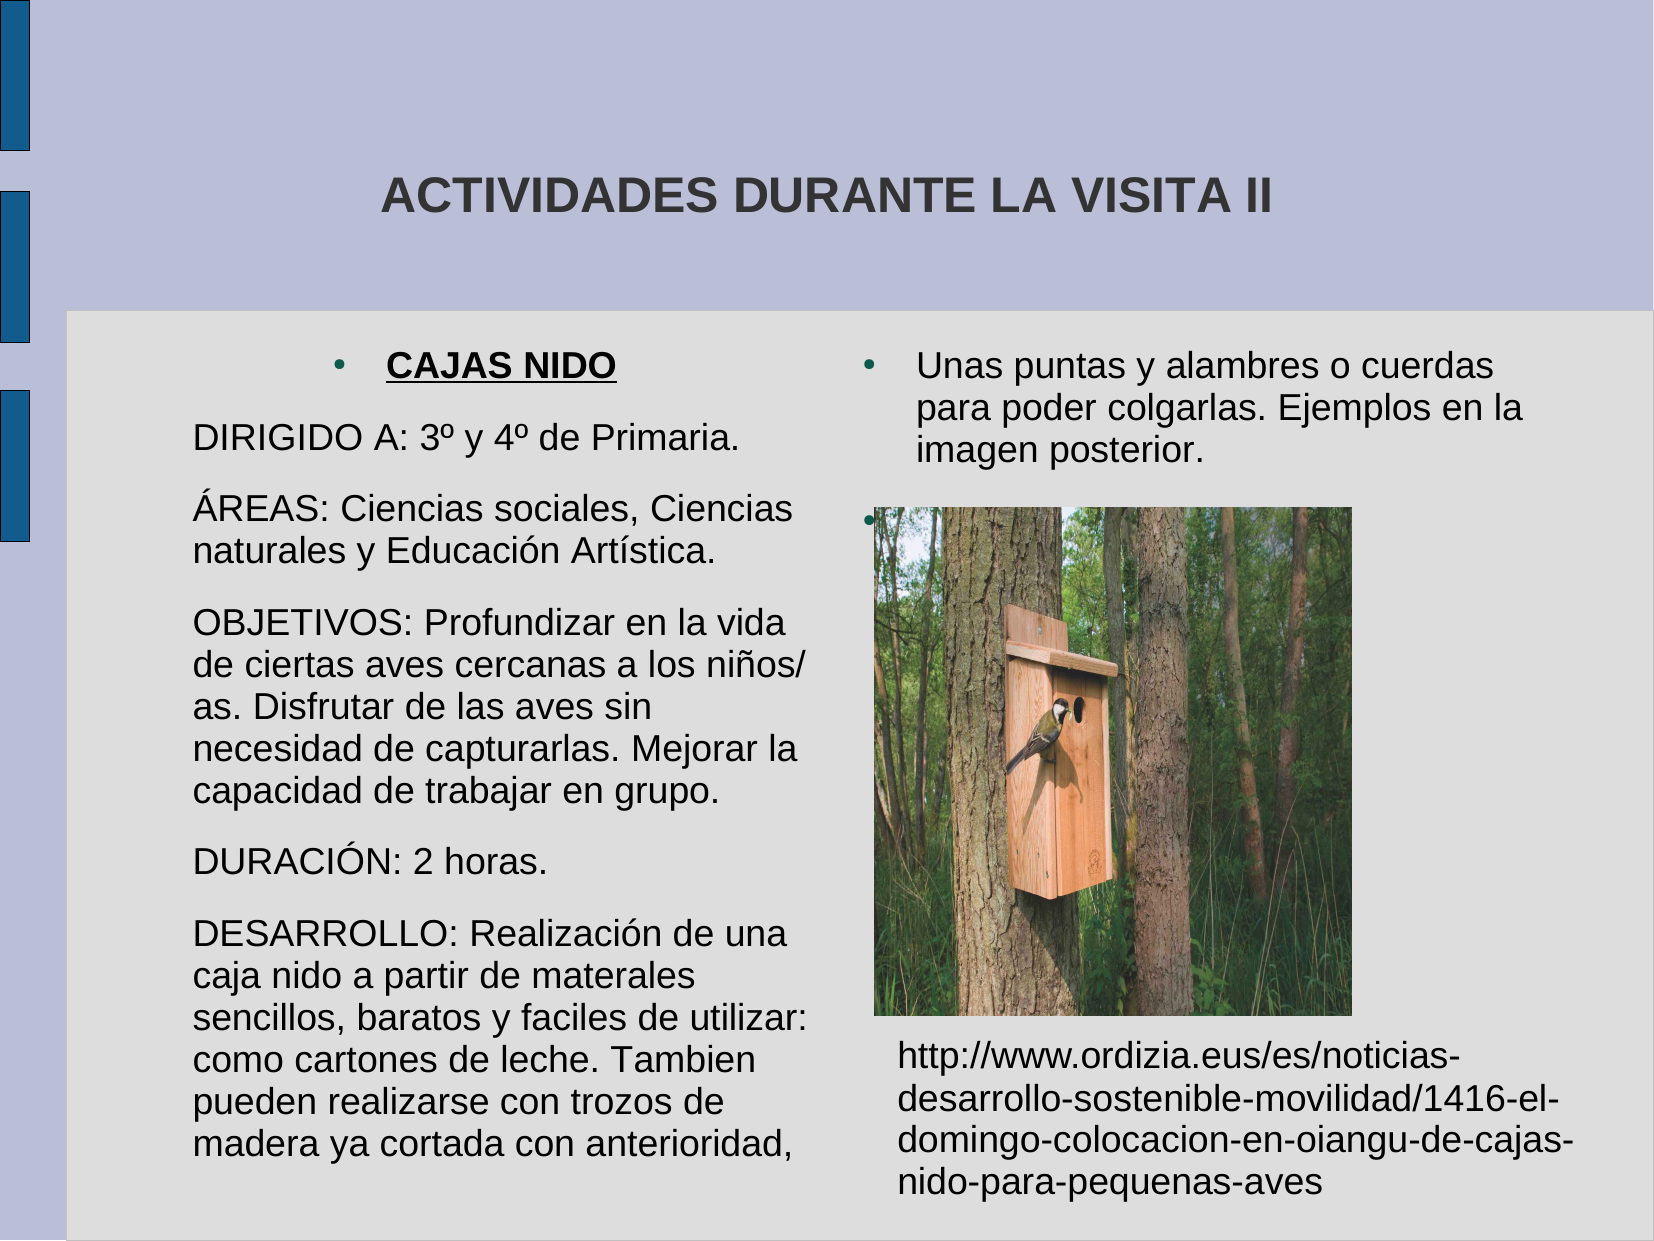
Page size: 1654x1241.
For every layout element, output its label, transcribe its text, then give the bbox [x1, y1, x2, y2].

list CAJAS NIDO DIRIGIDO A: 3º y 4º de Primaria. ÁREAS: Ciencias sociales, Ciencias naturales y Educación Artística. OBJETIVOS: Profundizar en la vida de ciertas aves cercanas a los niños/ as. Disfrutar de las aves sin necesidad de capturarlas. Mejorar la capacidad de trabajar en grupo. DURACIÓN: 2 horas. DESARROLLO: Realización de una caja nido a partir de materales sencillos, baratos y faciles de utilizar: como cartones de leche. Tambien pueden realizarse con trozos de madera ya cortada con anterioridad, [121, 344, 811, 1167]
list Unas puntas y alambres o cuerdas para poder colgarlas. Ejemplos en la imagen posterior. [845, 344, 1535, 1127]
text_box http://www.ordizia.eus/es/noticias-desarrollo-sostenible-movilidad/1416-el-domingo-colocacion-en-oiangu-de-cajas-nido-para-pequenas-aves [882, 1027, 1619, 1211]
title ACTIVIDADES DURANTE LA VISITA II [121, 91, 1534, 299]
picture [874, 507, 1352, 1016]
